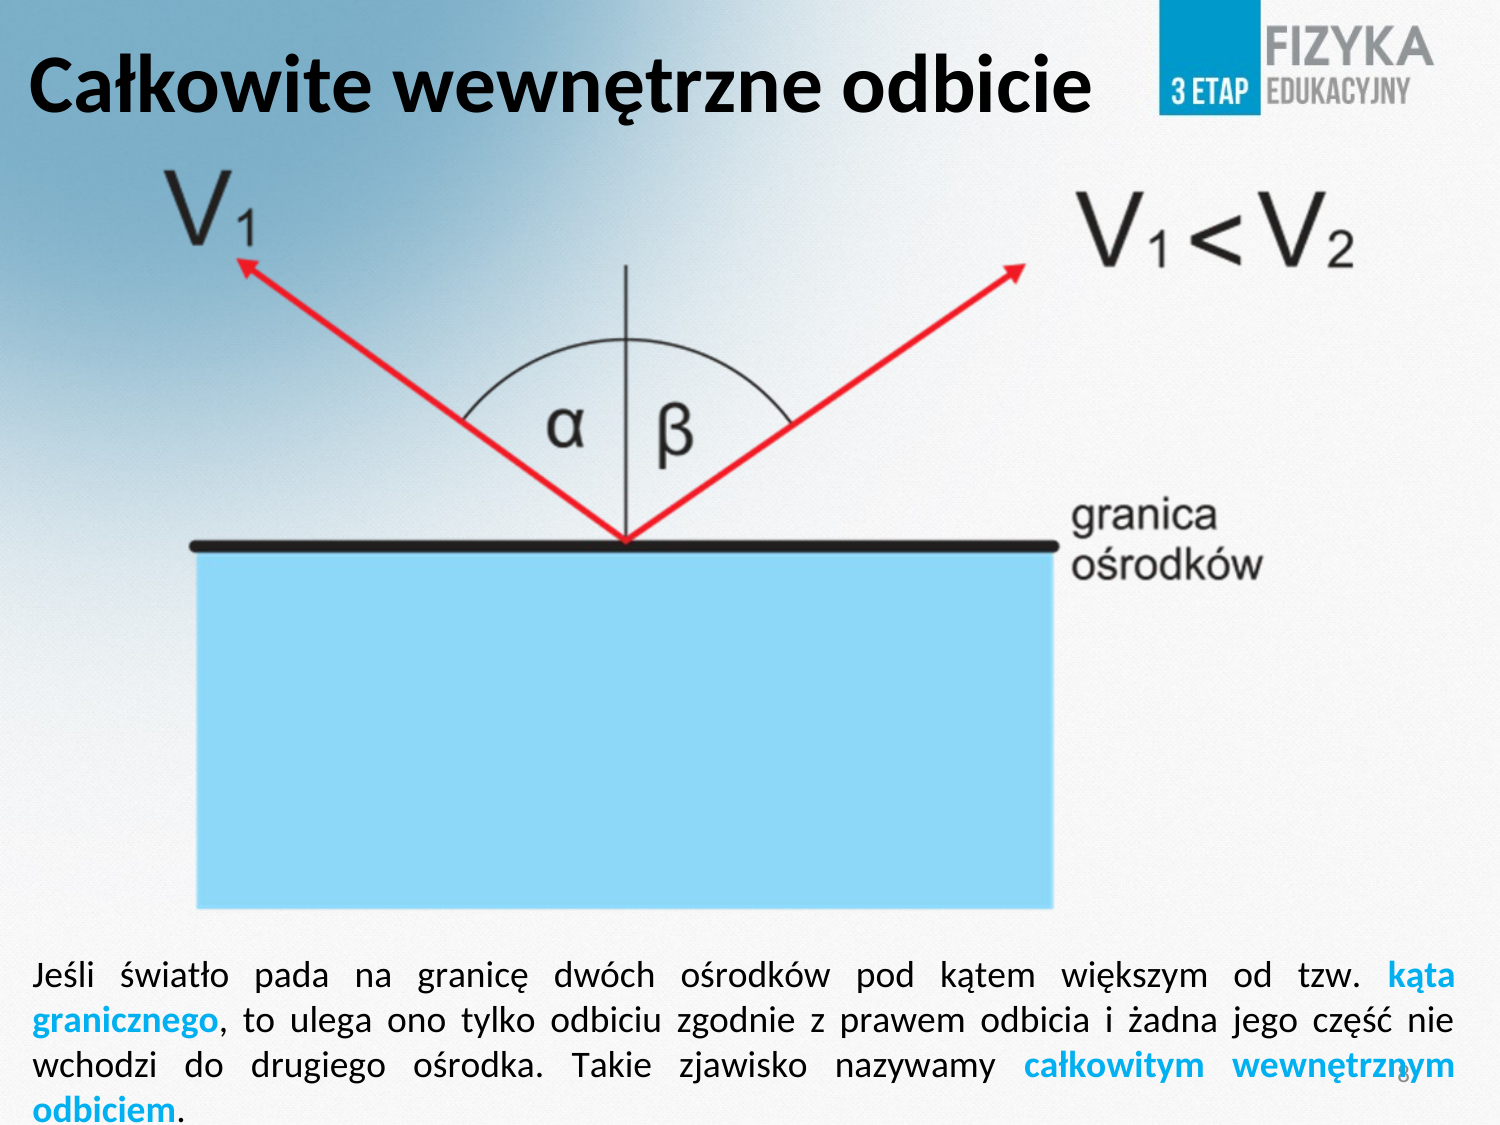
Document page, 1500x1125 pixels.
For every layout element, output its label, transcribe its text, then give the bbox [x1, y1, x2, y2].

picture [0, 0, 1500, 1125]
picture [1395, 980, 1400, 988]
picture [1219, 93, 1245, 104]
text_box Jeśli światło pada na granicę dwóch ośrodków pod kątem większym od tzw. kąta granicznego, to ulega ono tylko odbiciu zgodnie z prawem odbicia i żadna jego część nie wchodzi do drugiego ośrodka. Takie zjawisko nazywamy całkowitym wewnętrznym odbiciem. [17, 942, 1471, 1125]
text_box Całkowite wewnętrzne odbicie [14, 0, 1365, 173]
picture [1172, 93, 1185, 105]
picture [1209, 93, 1215, 104]
picture [1193, 93, 1205, 104]
